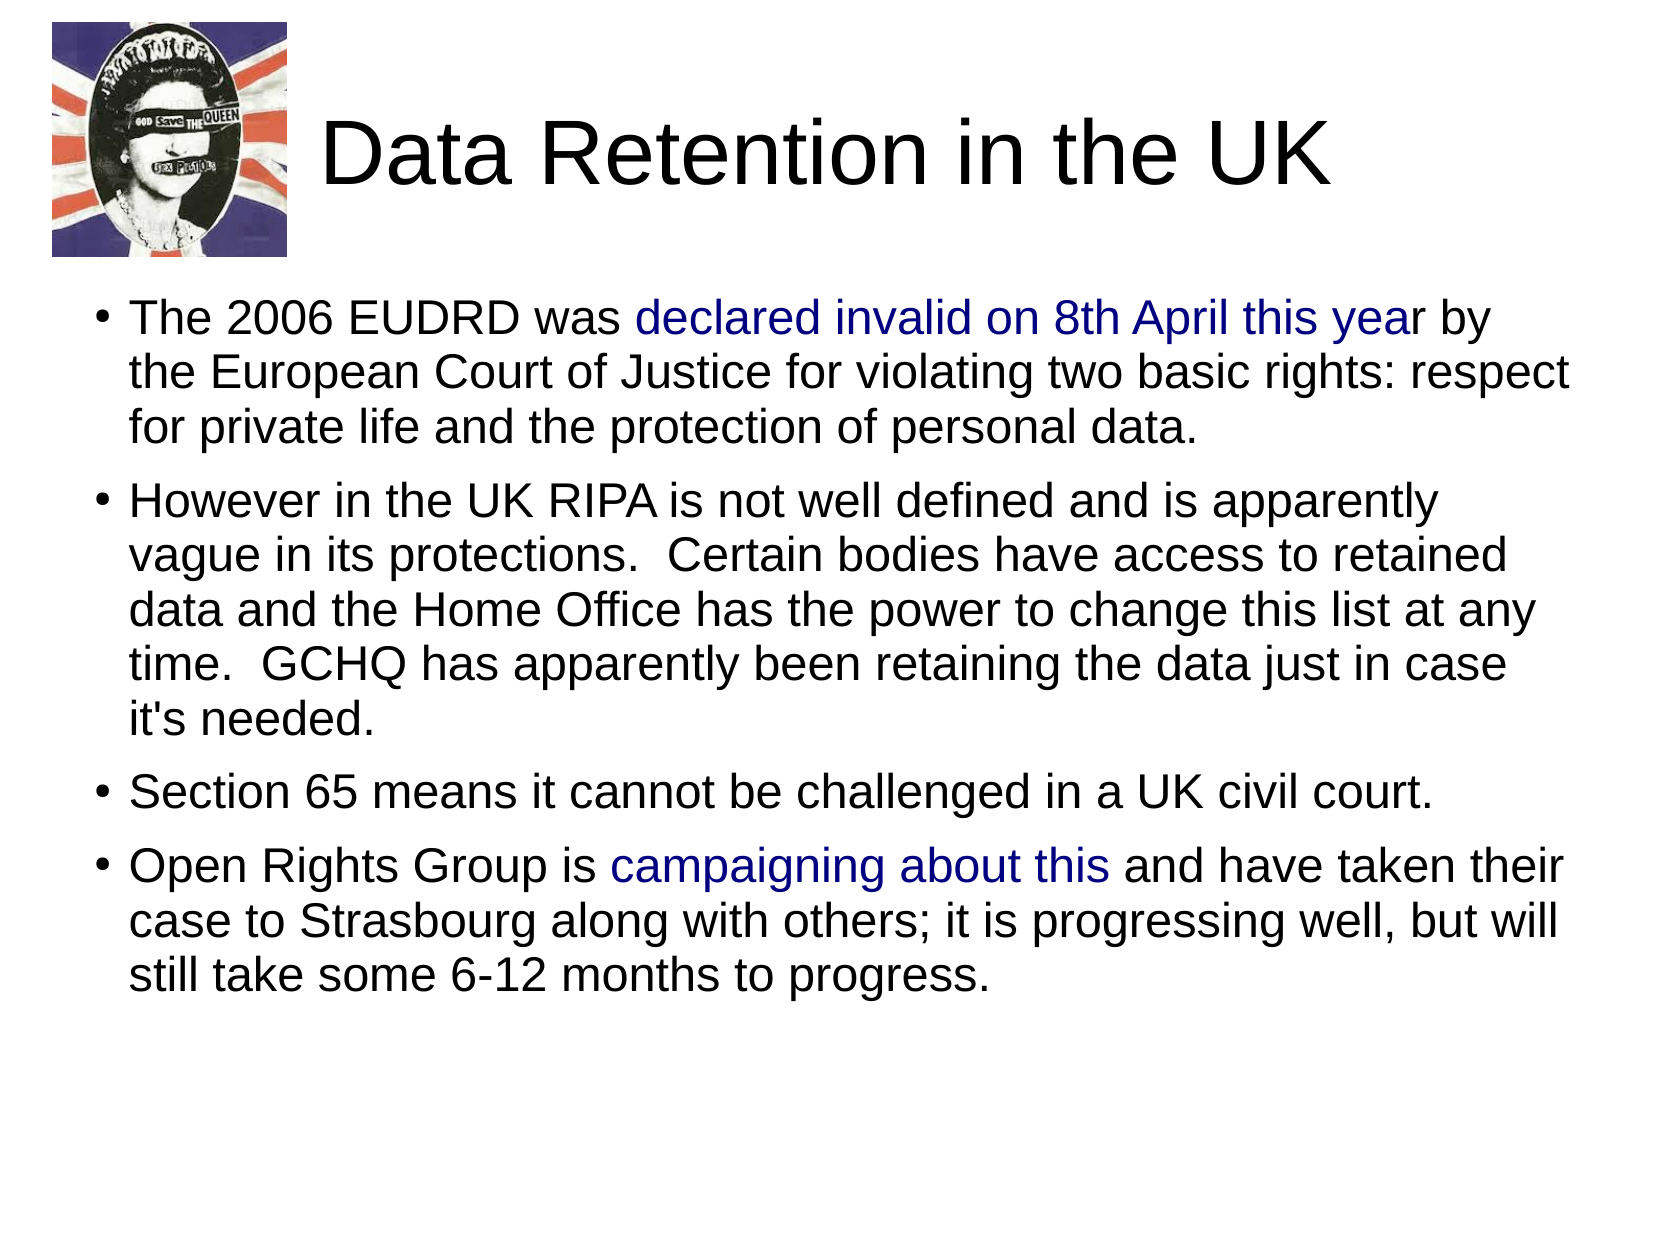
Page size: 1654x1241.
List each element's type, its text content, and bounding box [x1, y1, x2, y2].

picture [52, 22, 287, 257]
title Data Retention in the UK [287, 49, 1571, 257]
list The 2006 EUDRD was declared invalid on 8th April this year by the European Court of Justice for violating two basic rights: respect for private life and the protection of personal data. However in the UK RIPA is not well defined and is apparently vague in its protections. Certain bodies have access to retained data and the Home Office has the power to change this list at any time. GCHQ has apparently been retaining the data just in case it's needed. Section 65 means it cannot be challenged in a UK civil court. Open Rights Group is campaigning about this and have taken their case to Strasbourg along with others; it is progressing well, but will still take some 6-12 months to progress. [82, 290, 1571, 1010]
